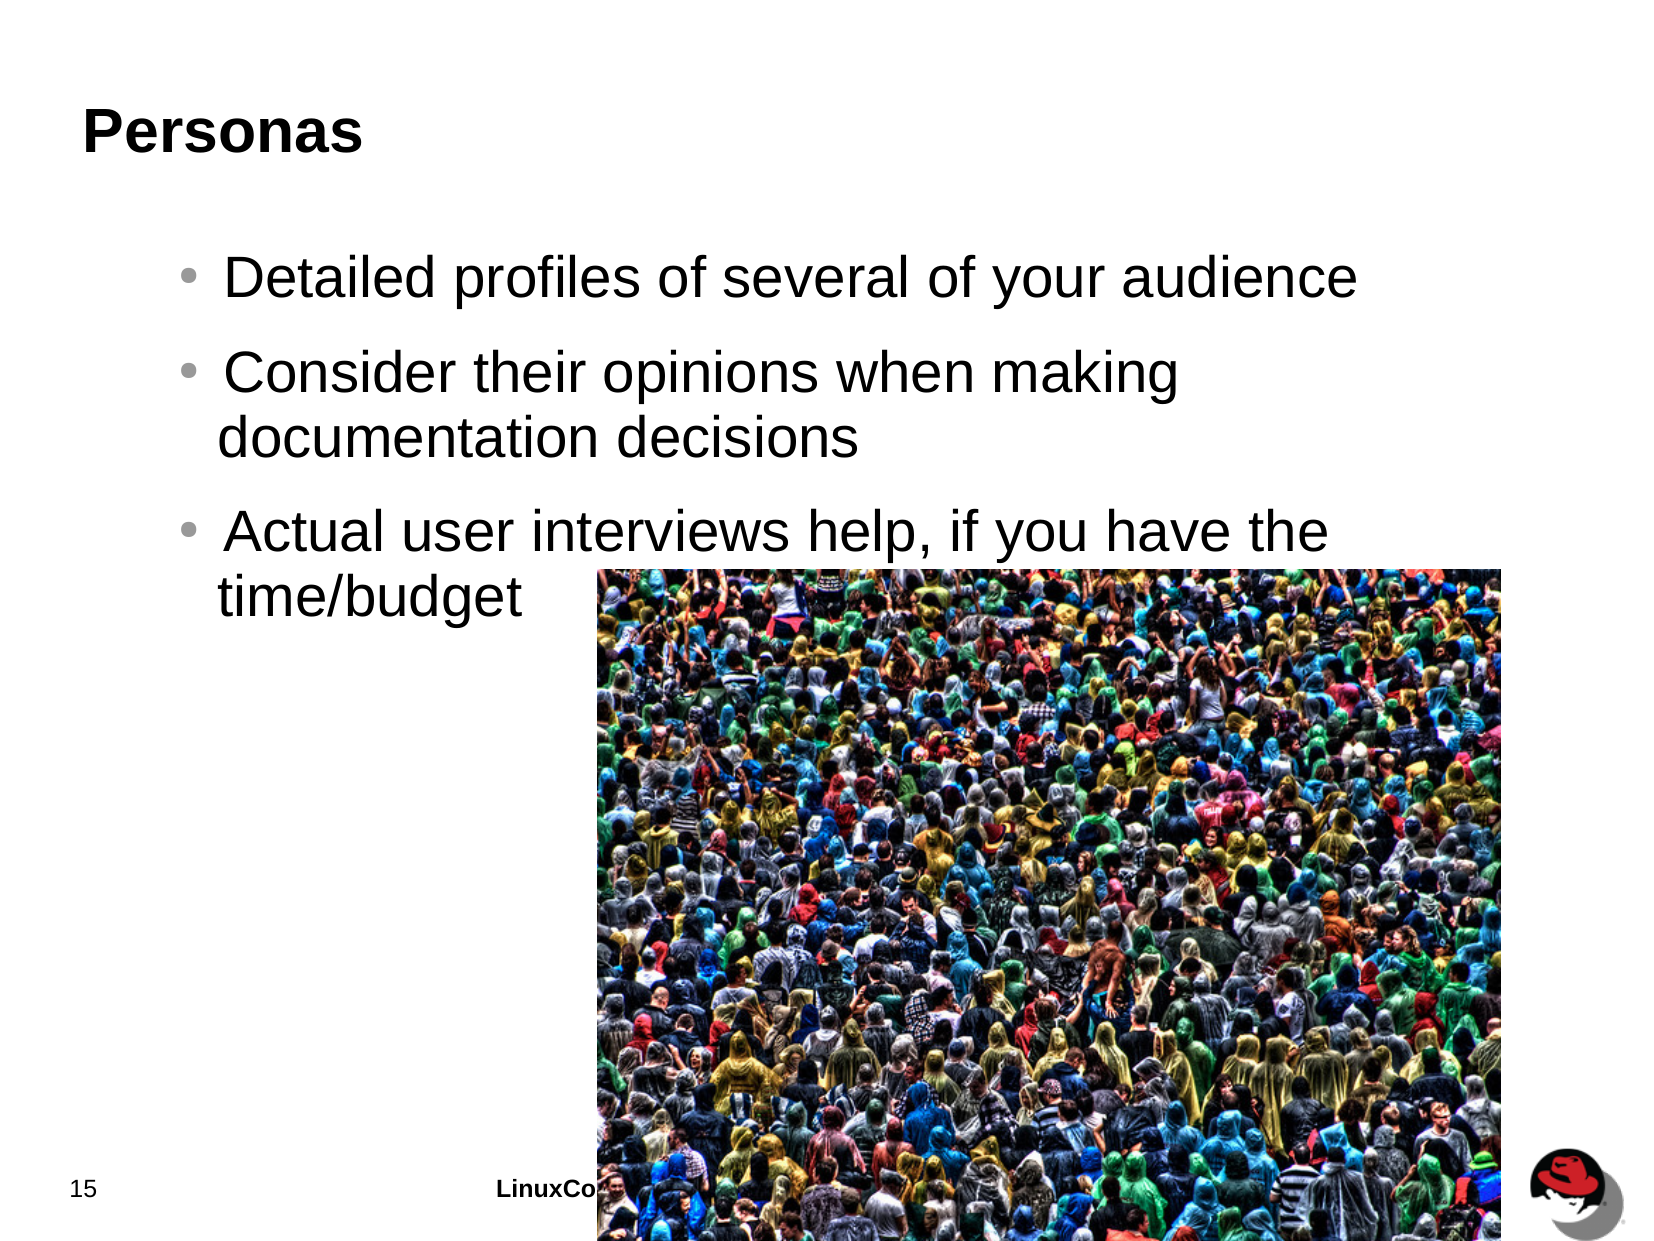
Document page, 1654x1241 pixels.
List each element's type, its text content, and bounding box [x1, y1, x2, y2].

title Personas [82, 37, 1571, 226]
picture [597, 569, 1501, 1241]
list Detailed profiles of several of your audience Consider their opinions when making documentation decisions Actual user interviews help, if you have the time/budget [86, 244, 1576, 1039]
picture [1529, 1146, 1613, 1224]
